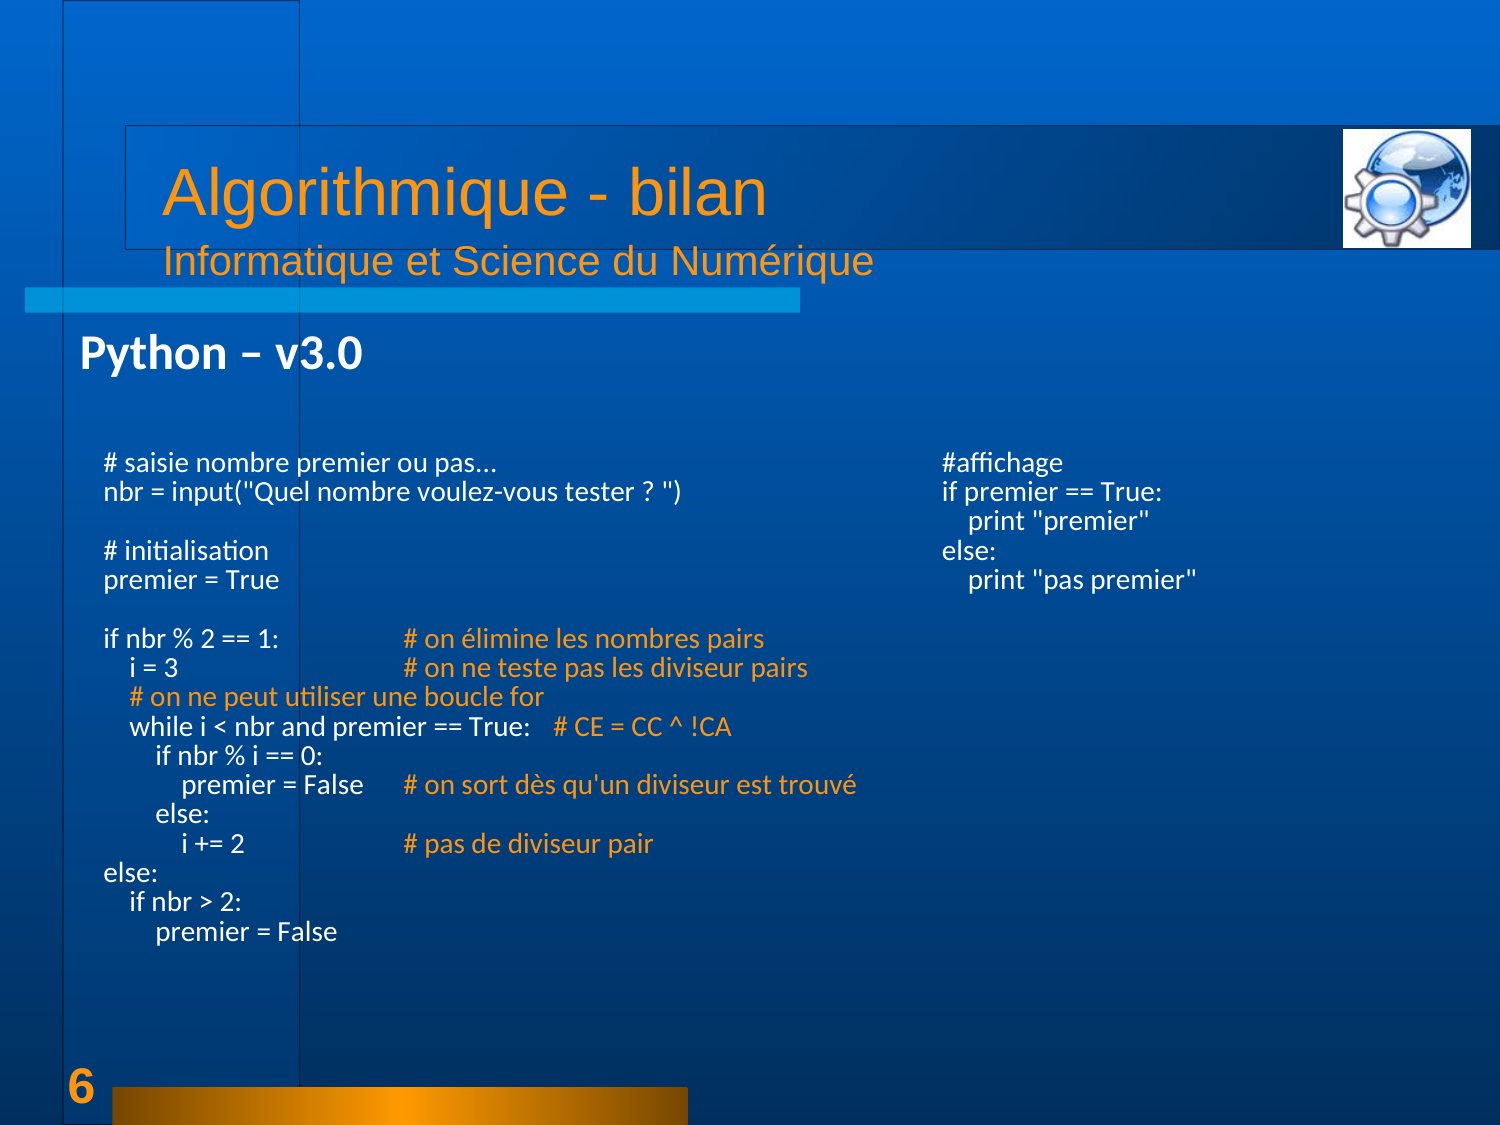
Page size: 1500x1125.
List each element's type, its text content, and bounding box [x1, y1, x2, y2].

picture [1343, 129, 1471, 248]
text_box # saisie nombre premier ou pas... nbr = input("Quel nombre voulez-vous tester ? ") # initialisation premier = True if nbr % 2 == 1: # on élimine les nombres pairs i = 3 # on ne teste pas les diviseur pairs # on ne peut utiliser une boucle for while i < nbr and premier == True: # CE = CC ^ !CA if nbr % i == 0: premier = False # on sort dès qu'un diviseur est trouvé else: i += 2 # pas de diviseur pair else: if nbr > 2: premier = False [88, 442, 886, 1063]
text_box Python – v3.0 [64, 325, 1335, 508]
text_box #affichage if premier == True: print "premier" else: print "pas premier" [927, 442, 1447, 1034]
